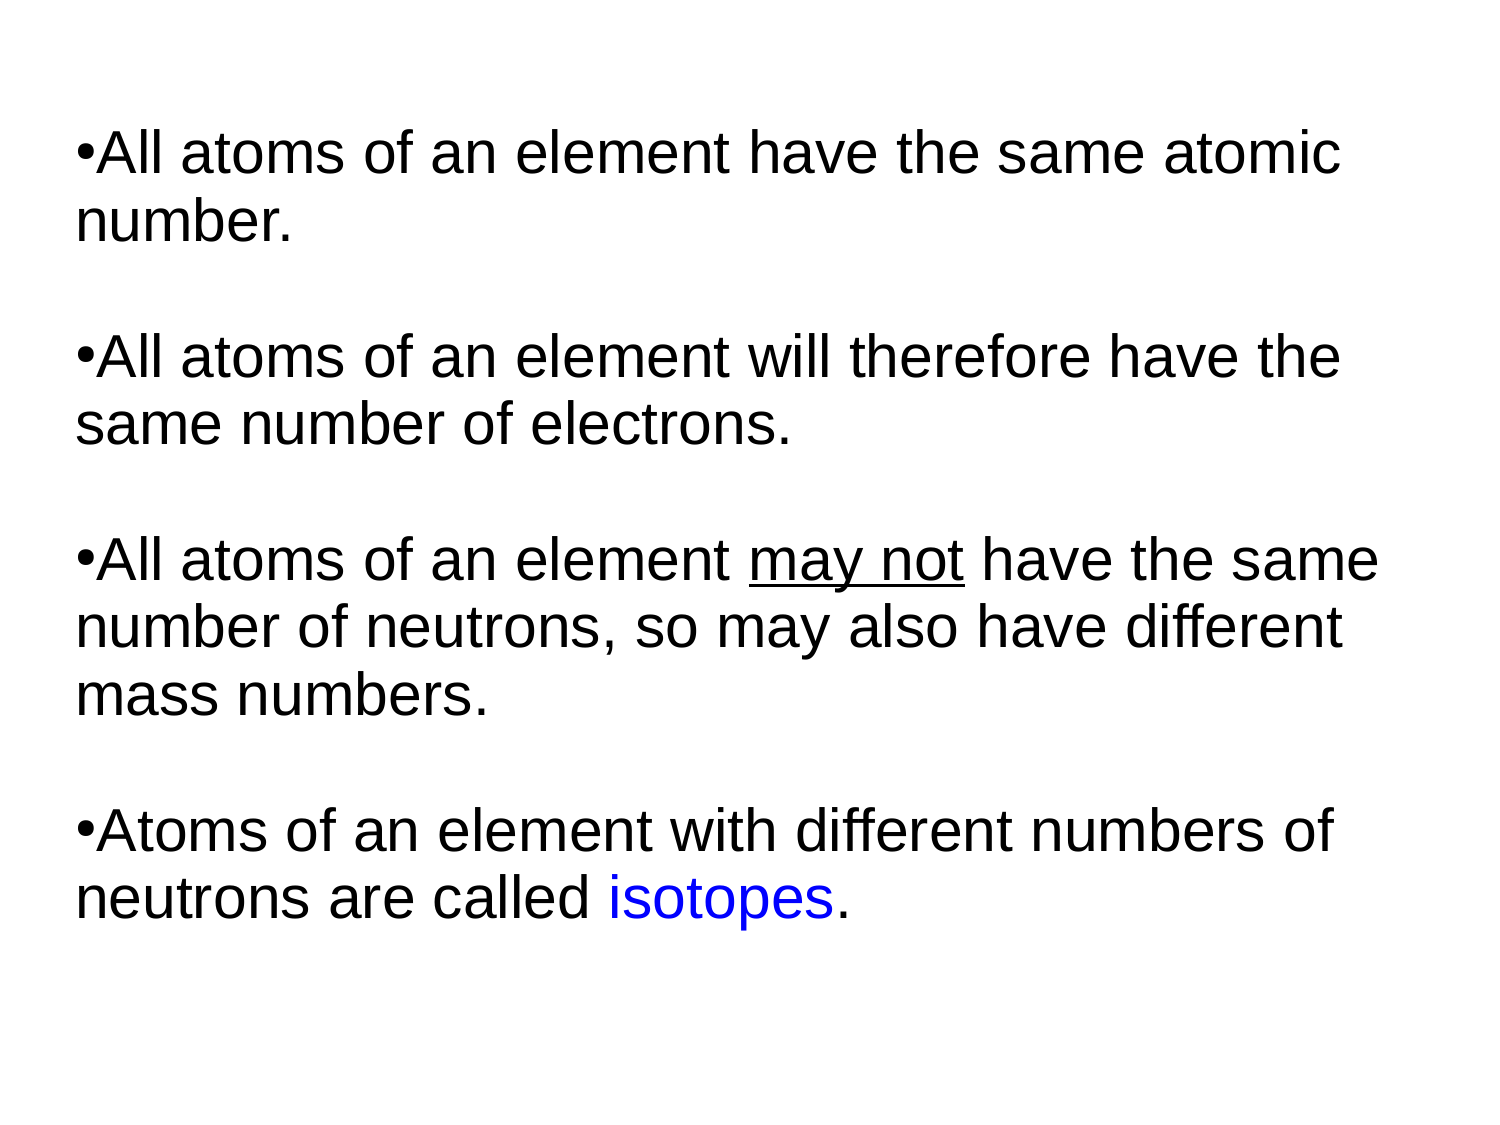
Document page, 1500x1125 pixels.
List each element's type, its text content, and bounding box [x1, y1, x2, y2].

subtitle All atoms of an element have the same atomic number. All atoms of an element will therefore have the same number of electrons. All atoms of an element may not have the same number of neutrons, so may also have different mass numbers. Atoms of an element with different numbers of neutrons are called isotopes. [75, 44, 1425, 1006]
